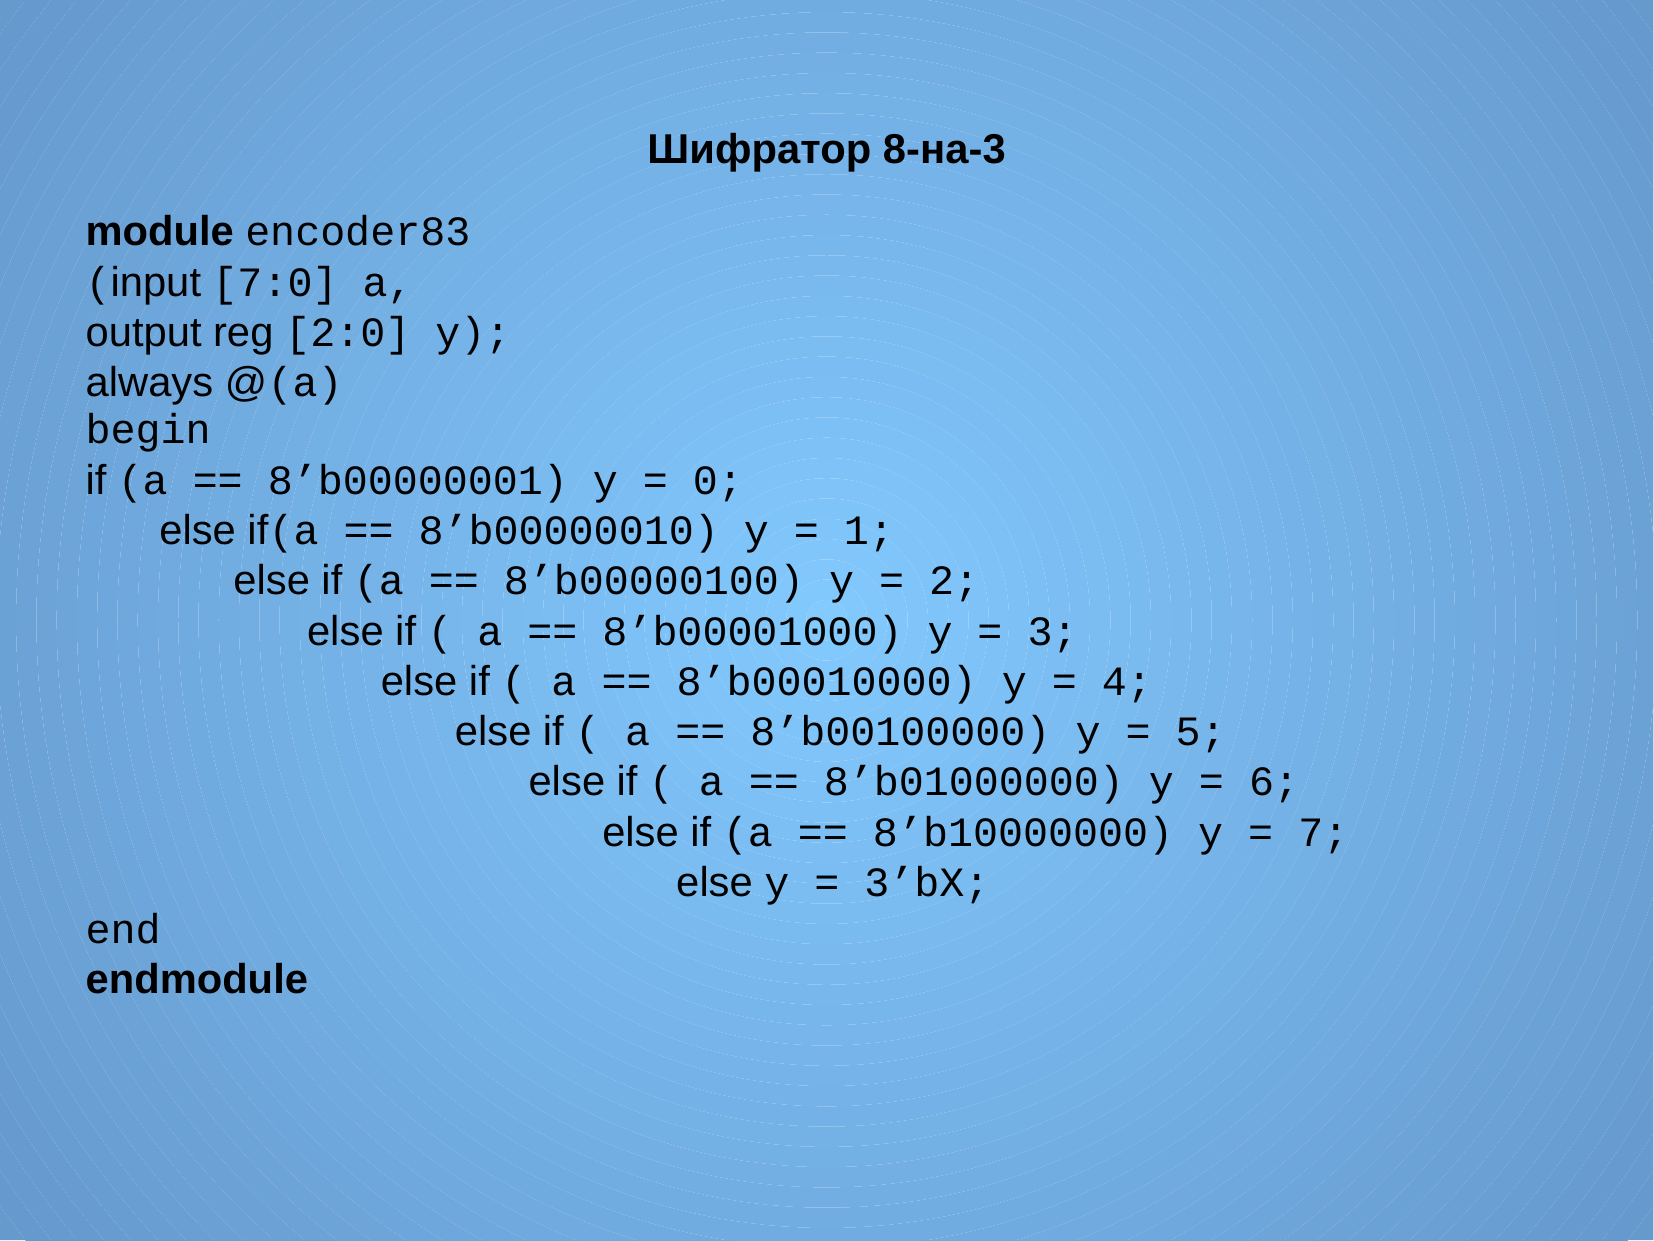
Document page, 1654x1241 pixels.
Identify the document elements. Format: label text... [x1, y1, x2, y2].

text_box module encoder83 (input [7:0] a, output reg [2:0] y); always @(a) begin if (a == 8’b00000001) y = 0; else if(a == 8’b00000010) y = 1; else if (a == 8’b00000100) y = 2; else if ( a == 8’b00001000) y = 3; else if ( a == 8’b00010000) y = 4; else if ( a == 8’b00100000) y = 5; else if ( a == 8’b01000000) y = 6; else if (a == 8’b10000000) y = 7; else y = 3’bX; end endmodule [70, 200, 1583, 1103]
text_box Шифратор 8-на-3 [632, 118, 1021, 180]
